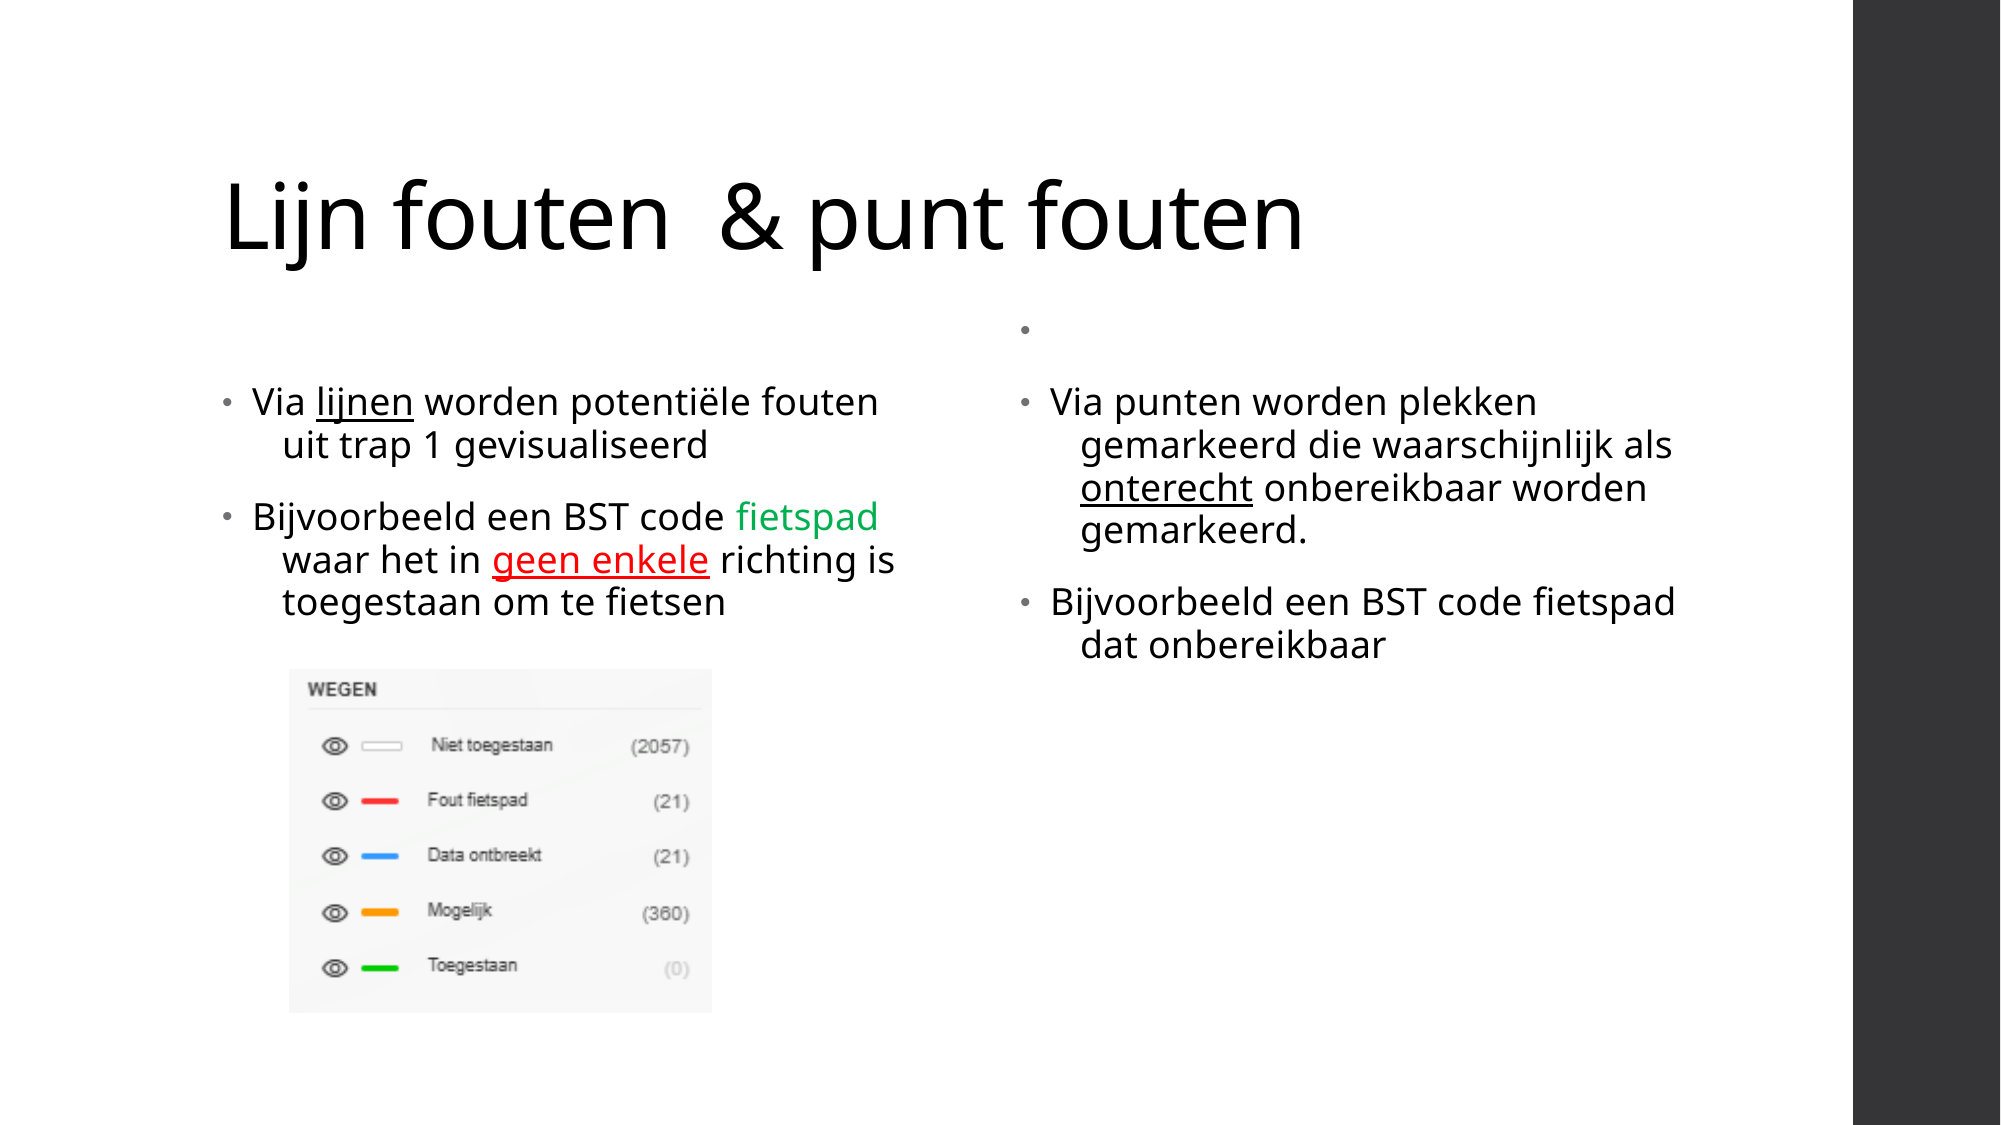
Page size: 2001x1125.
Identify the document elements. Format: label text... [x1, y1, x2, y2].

list Via punten worden plekken gemarkeerd die waarschijnlijk als onterecht onbereikbaar worden gemarkeerd. Bijvoorbeeld een BST code fietspad dat onbereikbaar [1005, 299, 1741, 1014]
picture [289, 669, 712, 1013]
title Lijn fouten & punt fouten [206, 60, 1797, 278]
list Via lijnen worden potentiële fouten uit trap 1 gevisualiseerd Bijvoorbeeld een BST code fietspad waar het in geen enkele richting is toegestaan om te fietsen [206, 299, 942, 1014]
